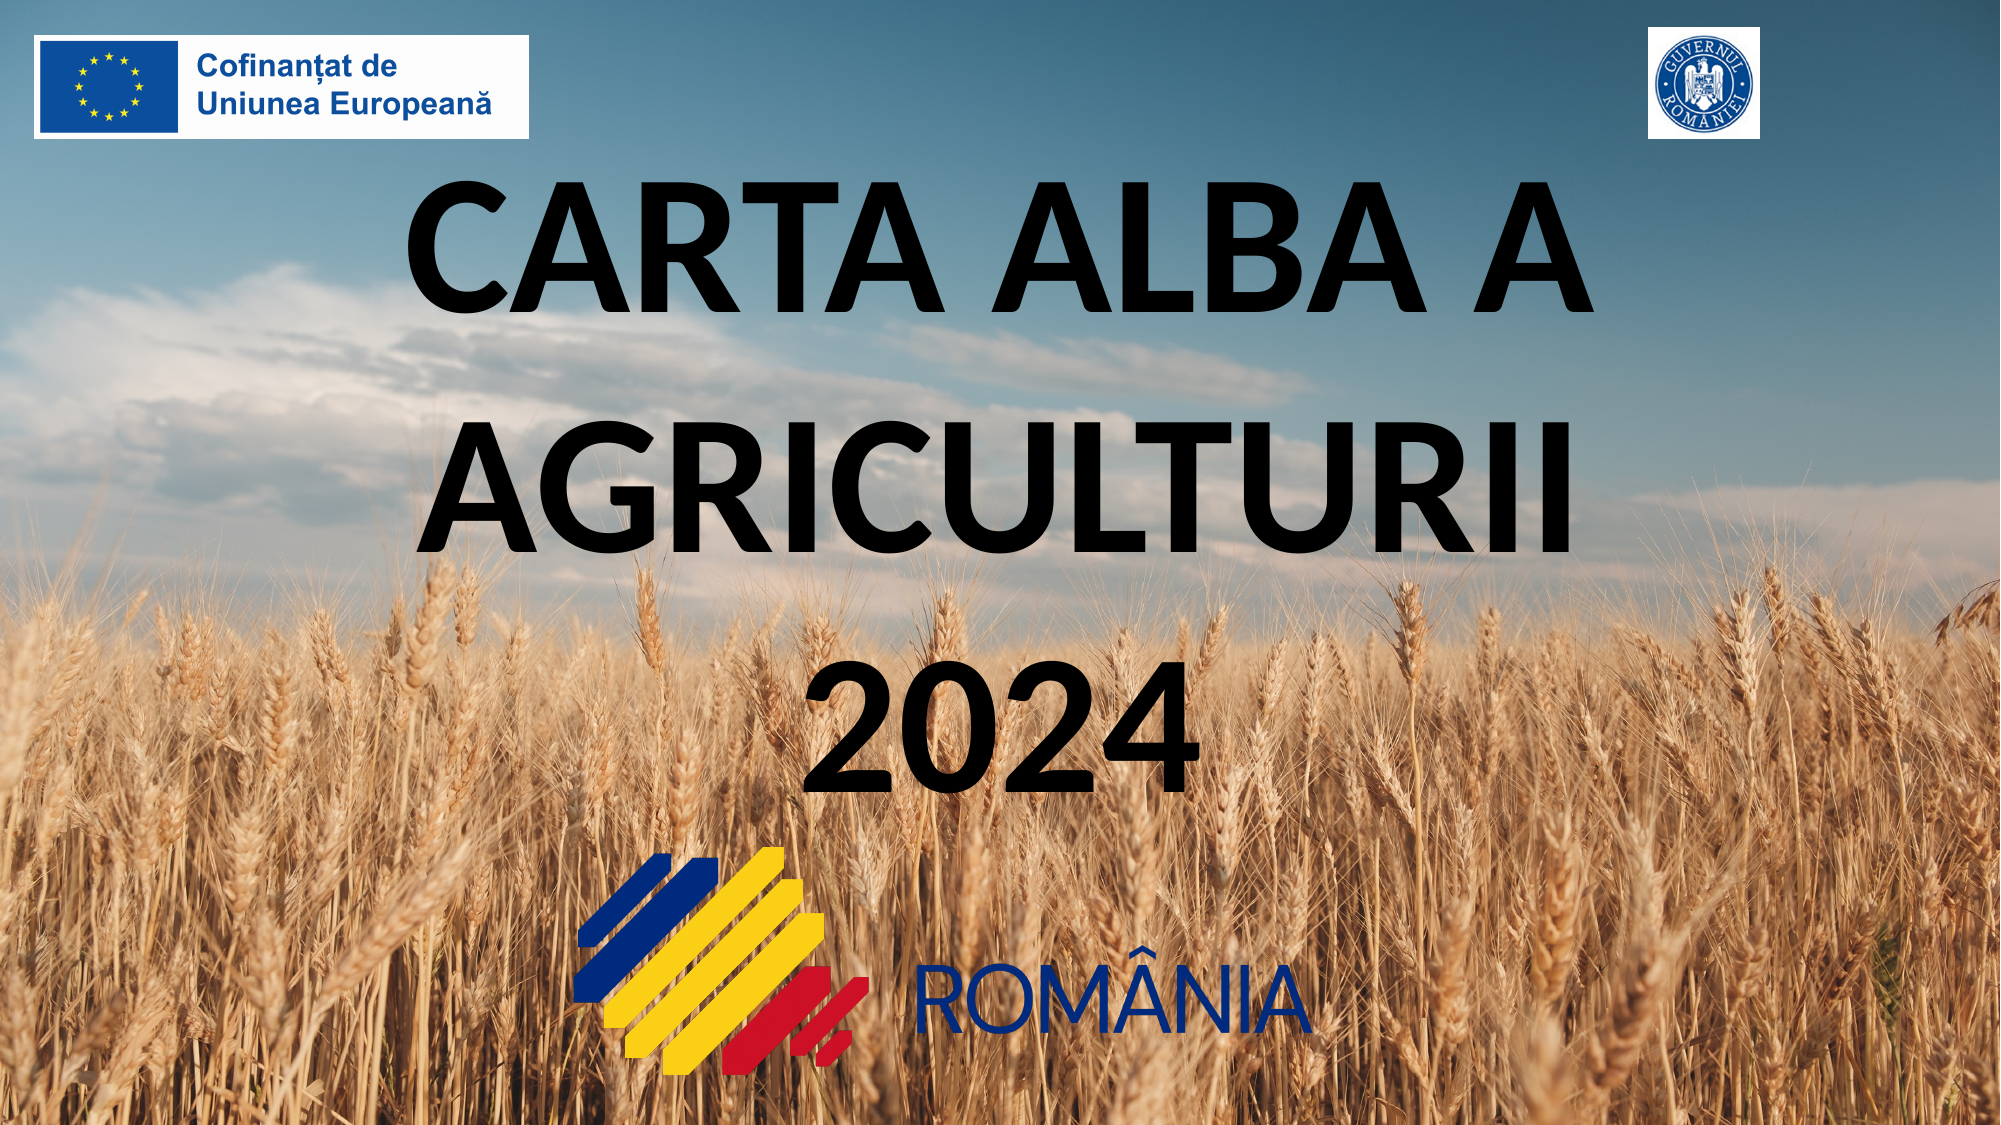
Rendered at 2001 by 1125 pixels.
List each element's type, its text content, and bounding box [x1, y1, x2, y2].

text_box CARTA ALBA A AGRICULTURII 2024 [0, 105, 2000, 841]
picture [0, 0, 2000, 139]
picture [0, 841, 2000, 1125]
